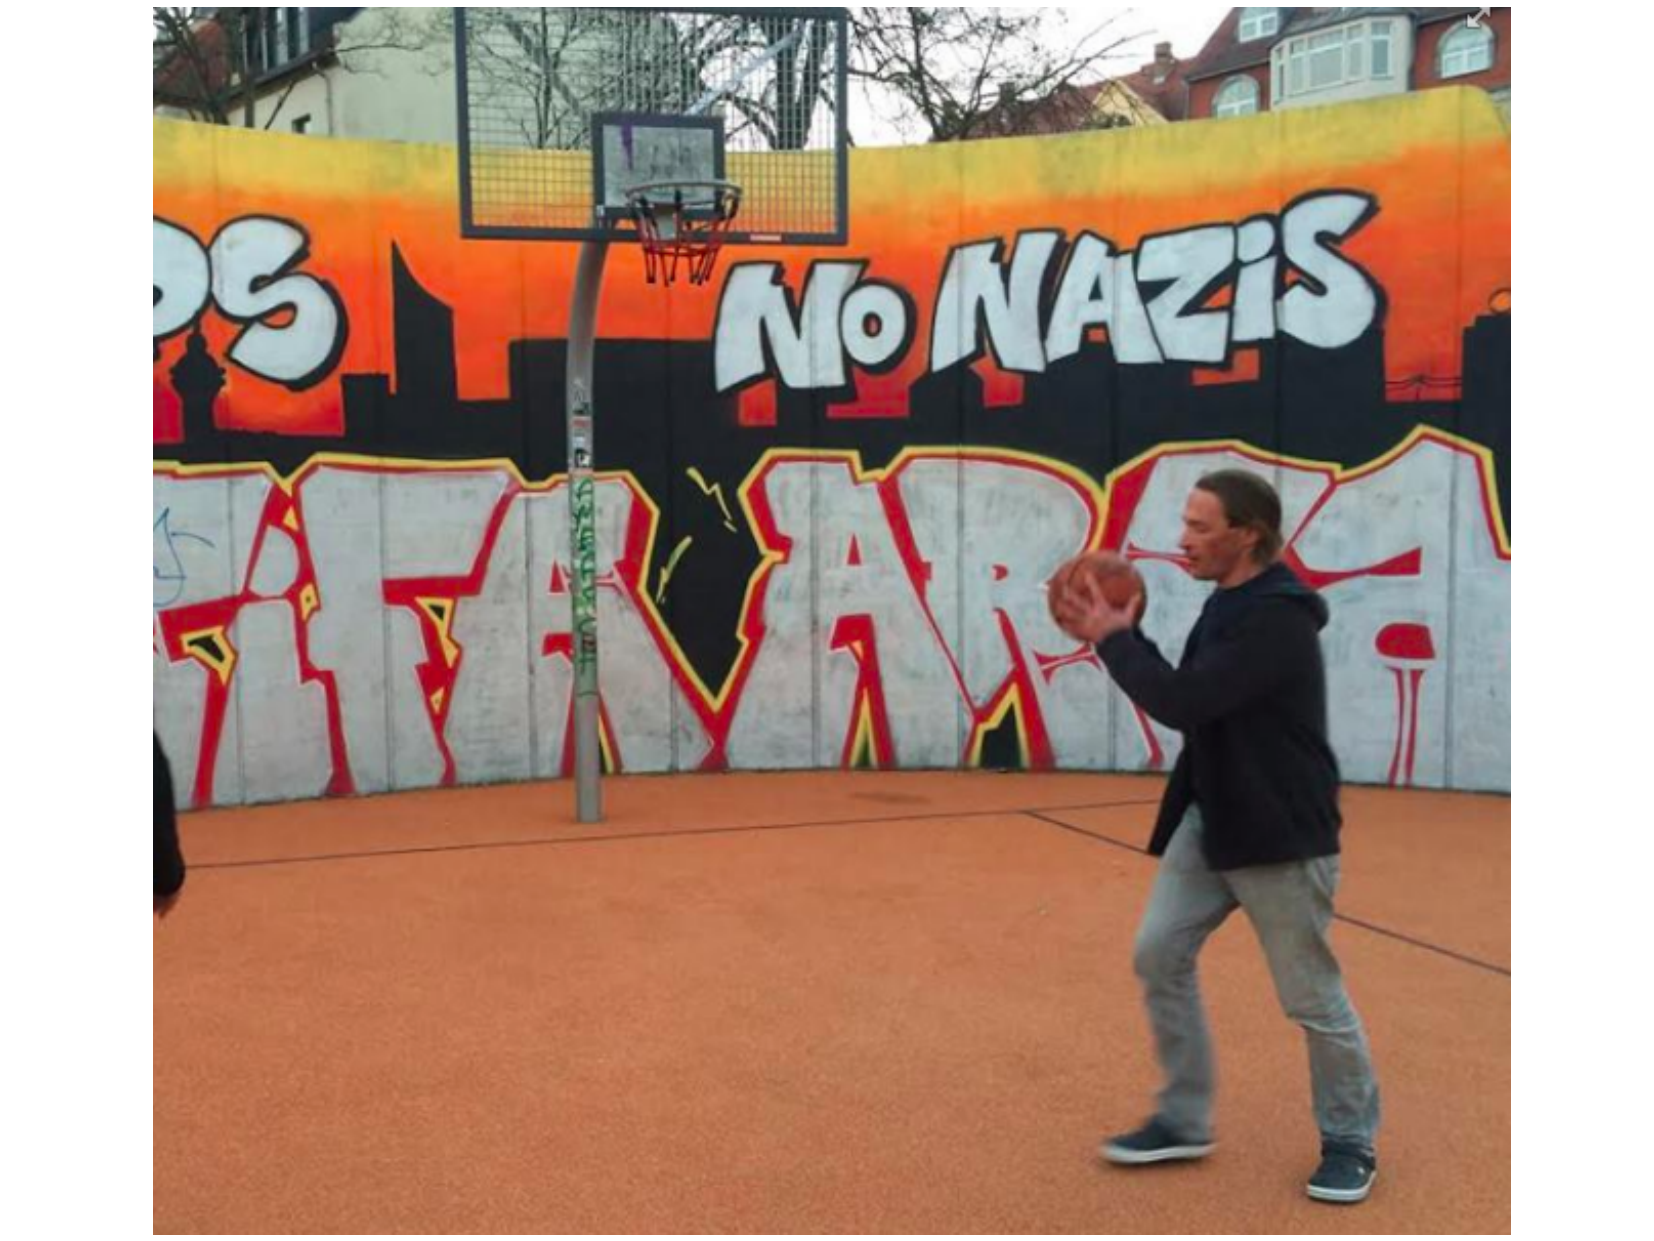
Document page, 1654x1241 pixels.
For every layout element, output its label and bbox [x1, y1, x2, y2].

picture [153, 7, 1511, 1235]
